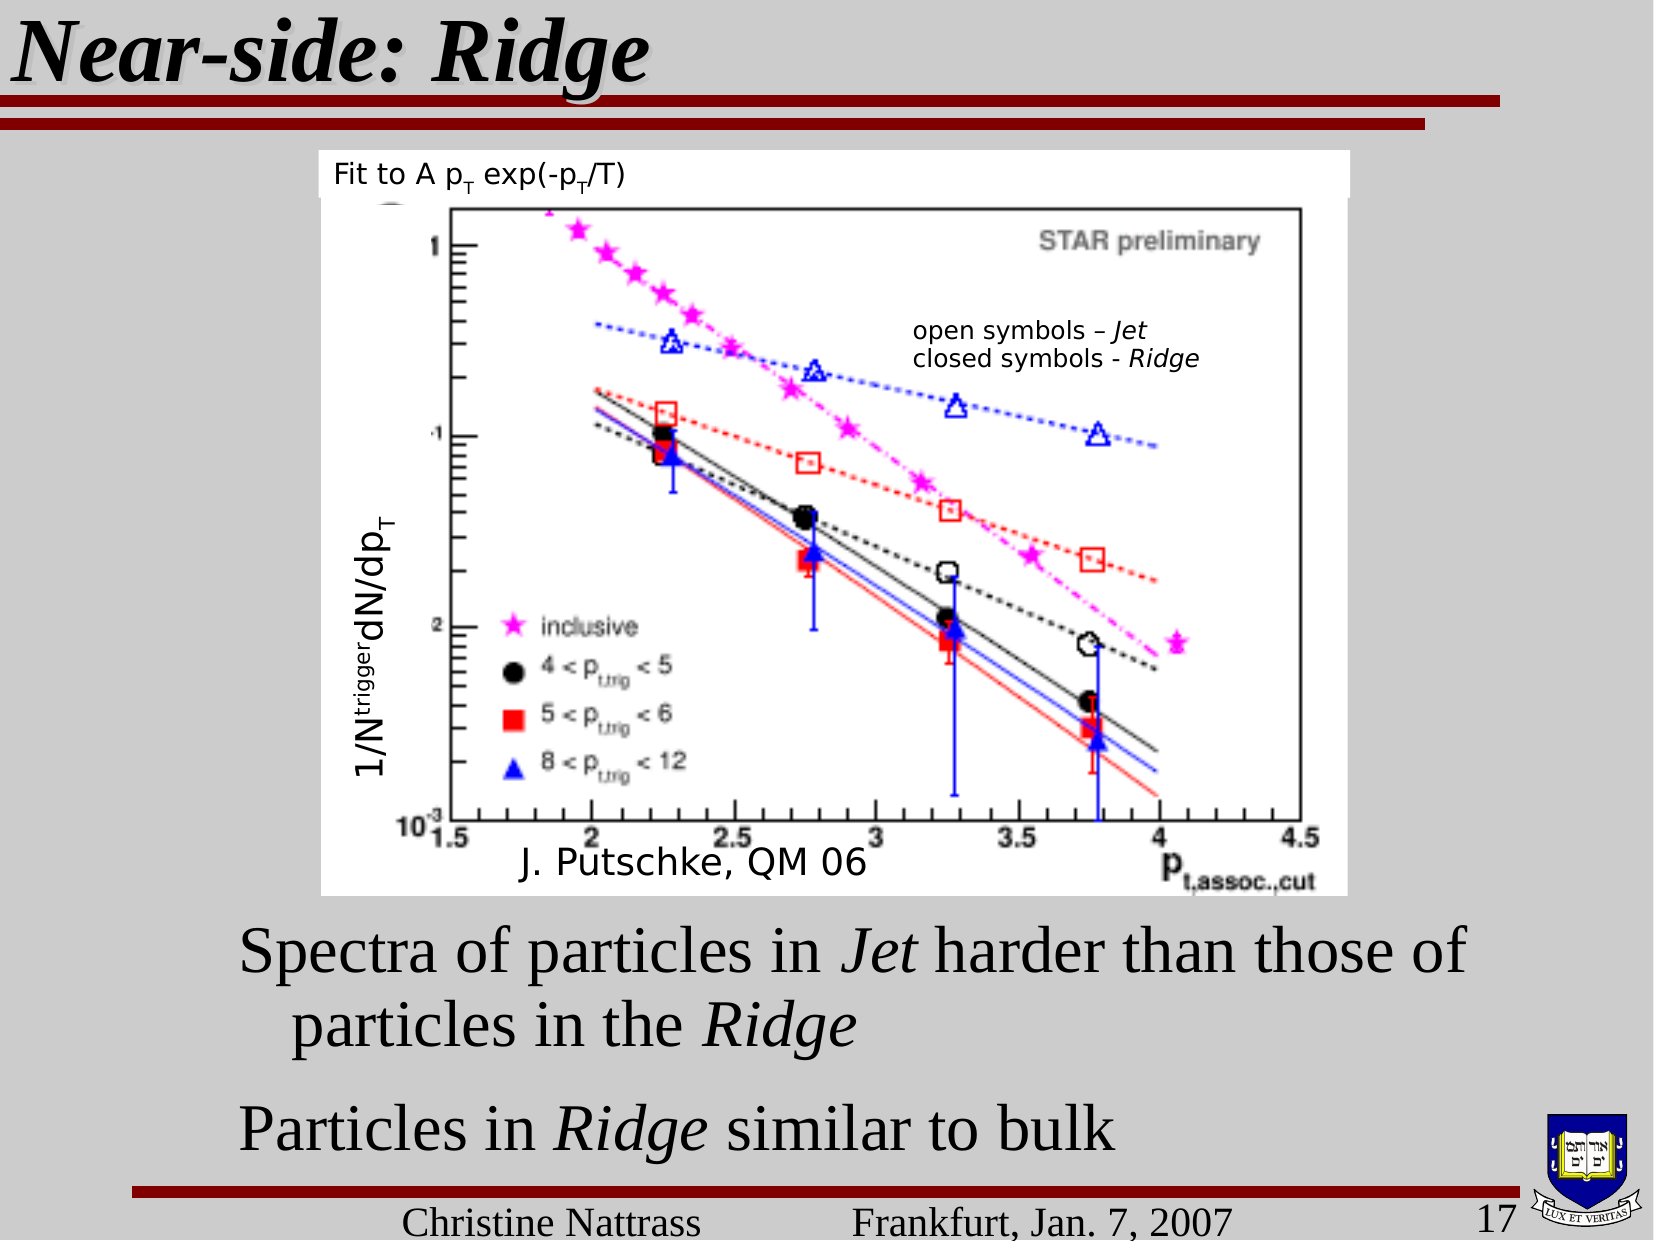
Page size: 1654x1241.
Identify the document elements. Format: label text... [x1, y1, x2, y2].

text_box 1/NtriggerdN/dpT [340, 205, 432, 796]
title Near-side: Ridge [11, 0, 1512, 154]
picture [1530, 1114, 1643, 1227]
text_box open symbols – Jet closed symbols - Ridge [897, 310, 1343, 404]
text_box Fit to A pT exp(-pT/T)‏ [318, 150, 1351, 198]
text_box J. Putschke, QM 06 [505, 834, 1030, 909]
picture [300, 181, 1348, 896]
list Spectra of particles in Jet harder than those of particles in the Ridge Particles in Ridge similar to bulk [220, 912, 1496, 1190]
